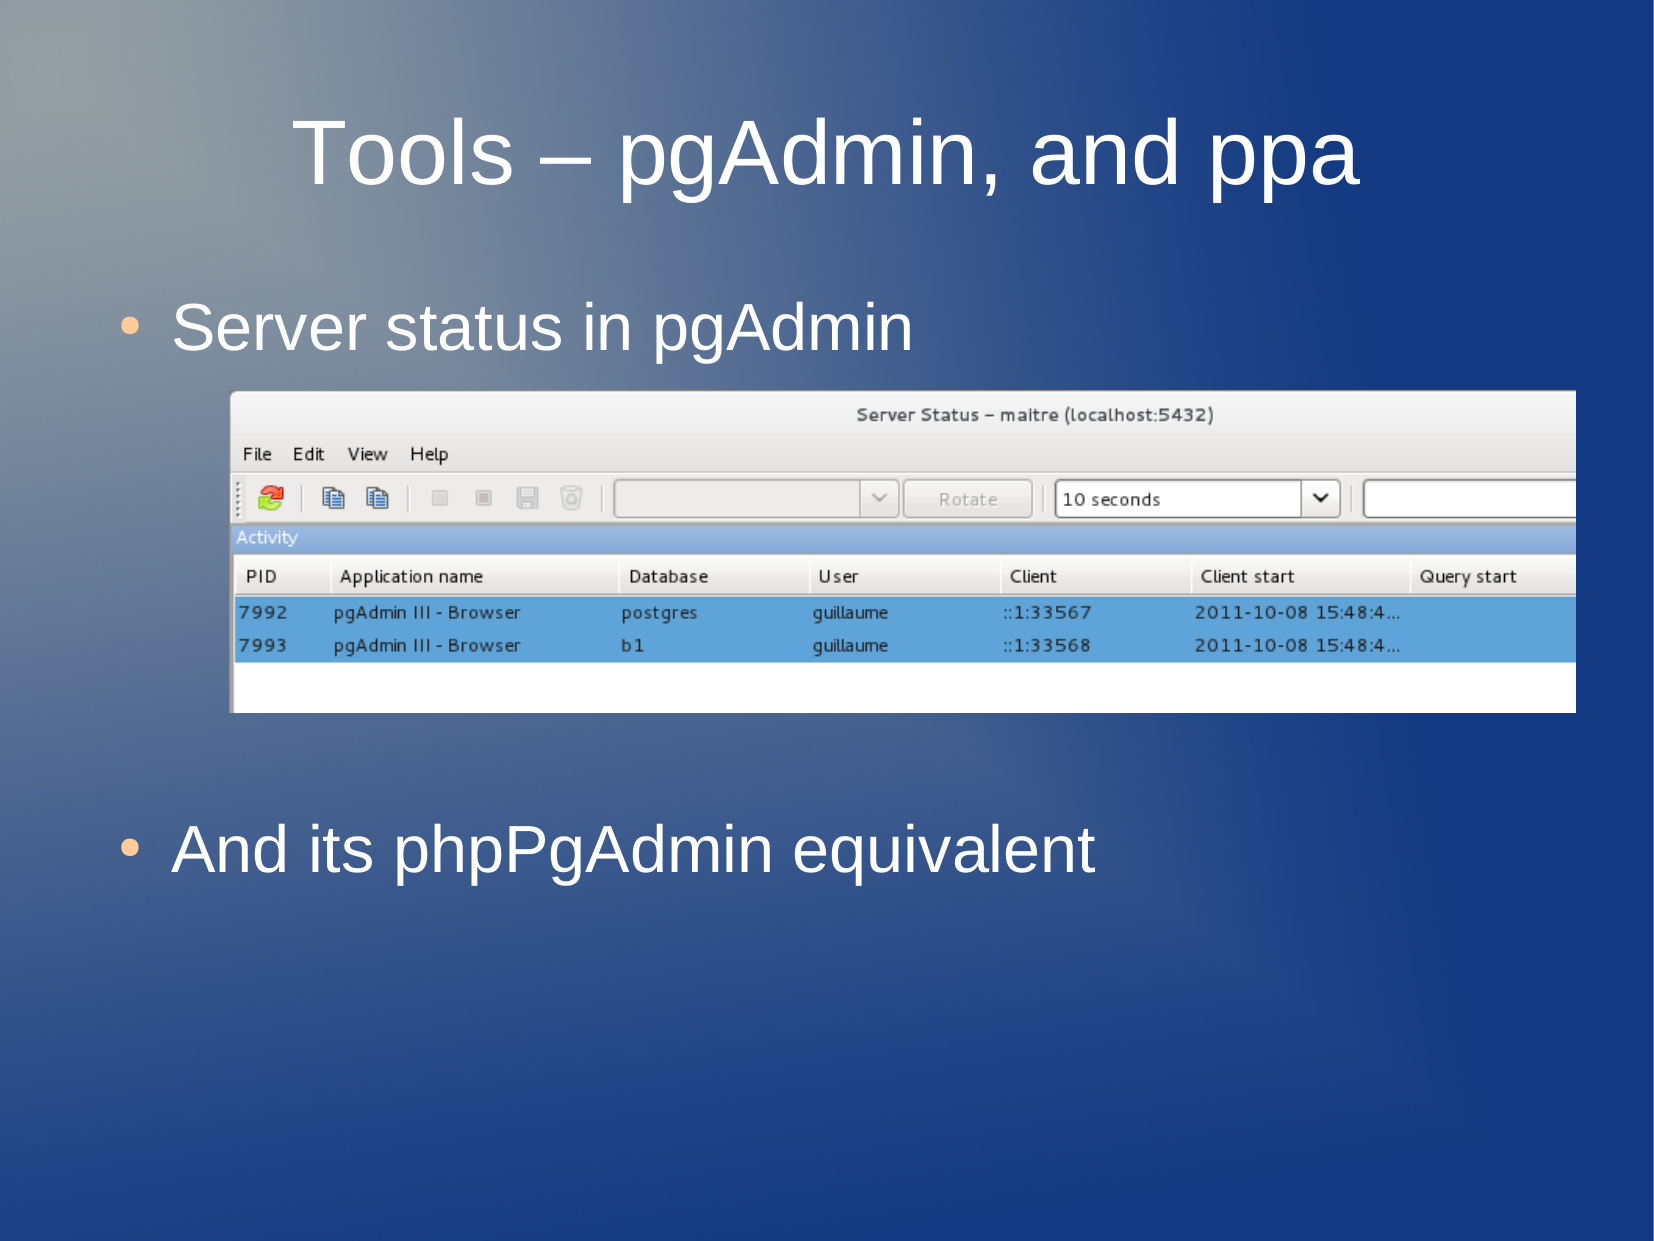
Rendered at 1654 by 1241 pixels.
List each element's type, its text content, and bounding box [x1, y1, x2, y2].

picture [0, 0, 1654, 1241]
title Tools – pgAdmin, and ppa [82, 49, 1571, 257]
list Server status in pgAdmin And its phpPgAdmin equivalent [82, 290, 1571, 1109]
